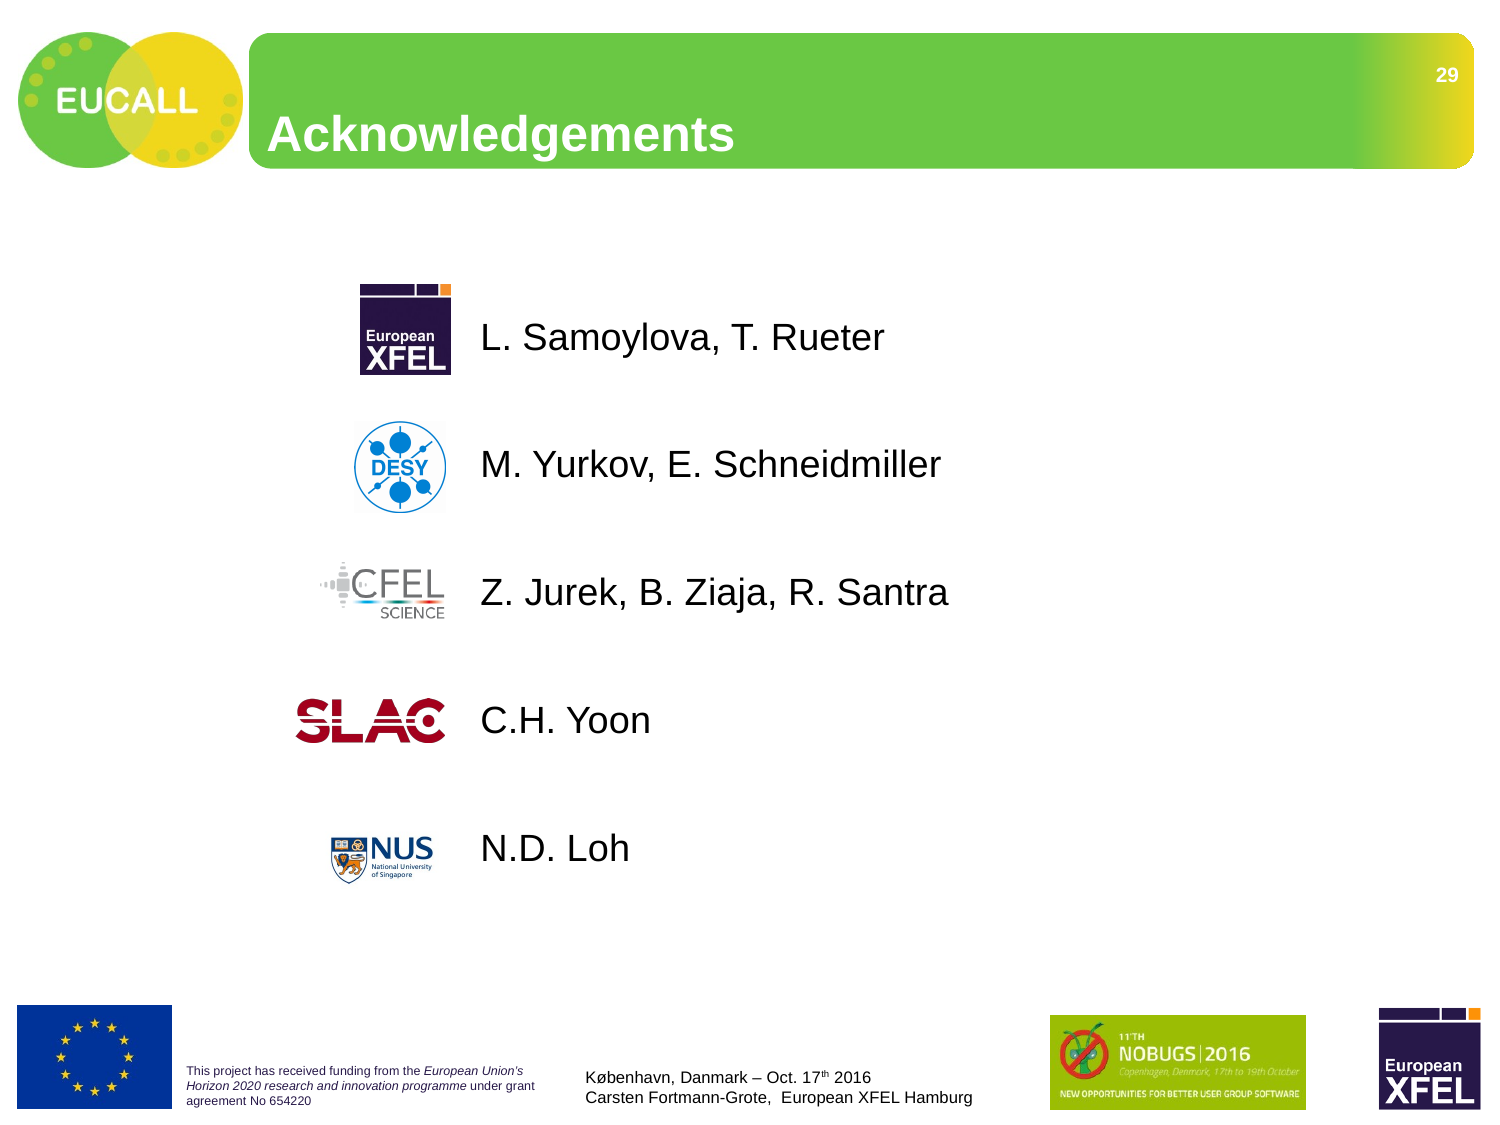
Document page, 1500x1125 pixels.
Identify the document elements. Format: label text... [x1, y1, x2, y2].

picture [18, 32, 243, 168]
list L. Samoylova, T. Rueter M. Yurkov, E. Schneidmiller Z. Jurek, B. Ziaja, R. Santra C.H. Yoon N.D. Loh [426, 315, 1351, 1125]
title Acknowledgements [266, 63, 1482, 162]
picture [360, 284, 451, 376]
picture [295, 698, 445, 743]
picture [354, 421, 446, 513]
picture [309, 548, 460, 631]
picture [1376, 1005, 1483, 1112]
picture [17, 1005, 172, 1109]
picture [309, 815, 454, 906]
